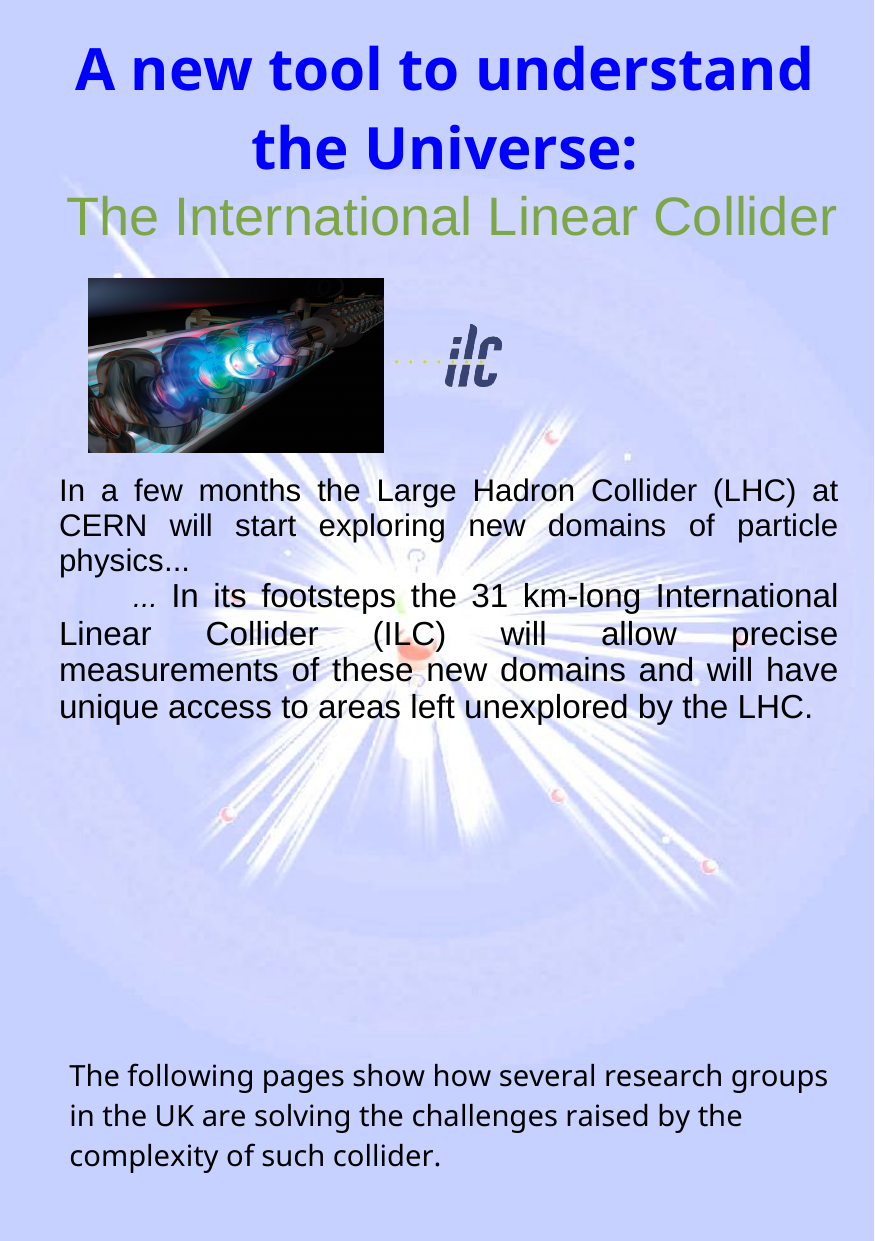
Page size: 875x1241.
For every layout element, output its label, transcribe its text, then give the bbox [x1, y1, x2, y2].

title A new tool to understand the Universe: The International Linear Collider [59, 8, 846, 267]
list The following pages show how several research groups in the UK are solving the challenges raised by the complexity of such collider. [27, 1055, 855, 1179]
list In a few months the Large Hadron Collider (LHC) at CERN will start exploring new domains of particle physics... ... In its footsteps the 31 km-long International Linear Collider (ILC) will allow precise measurements of these new domains and will have unique access to areas left unexplored by the LHC. [17, 473, 840, 812]
picture [0, 0, 875, 1241]
